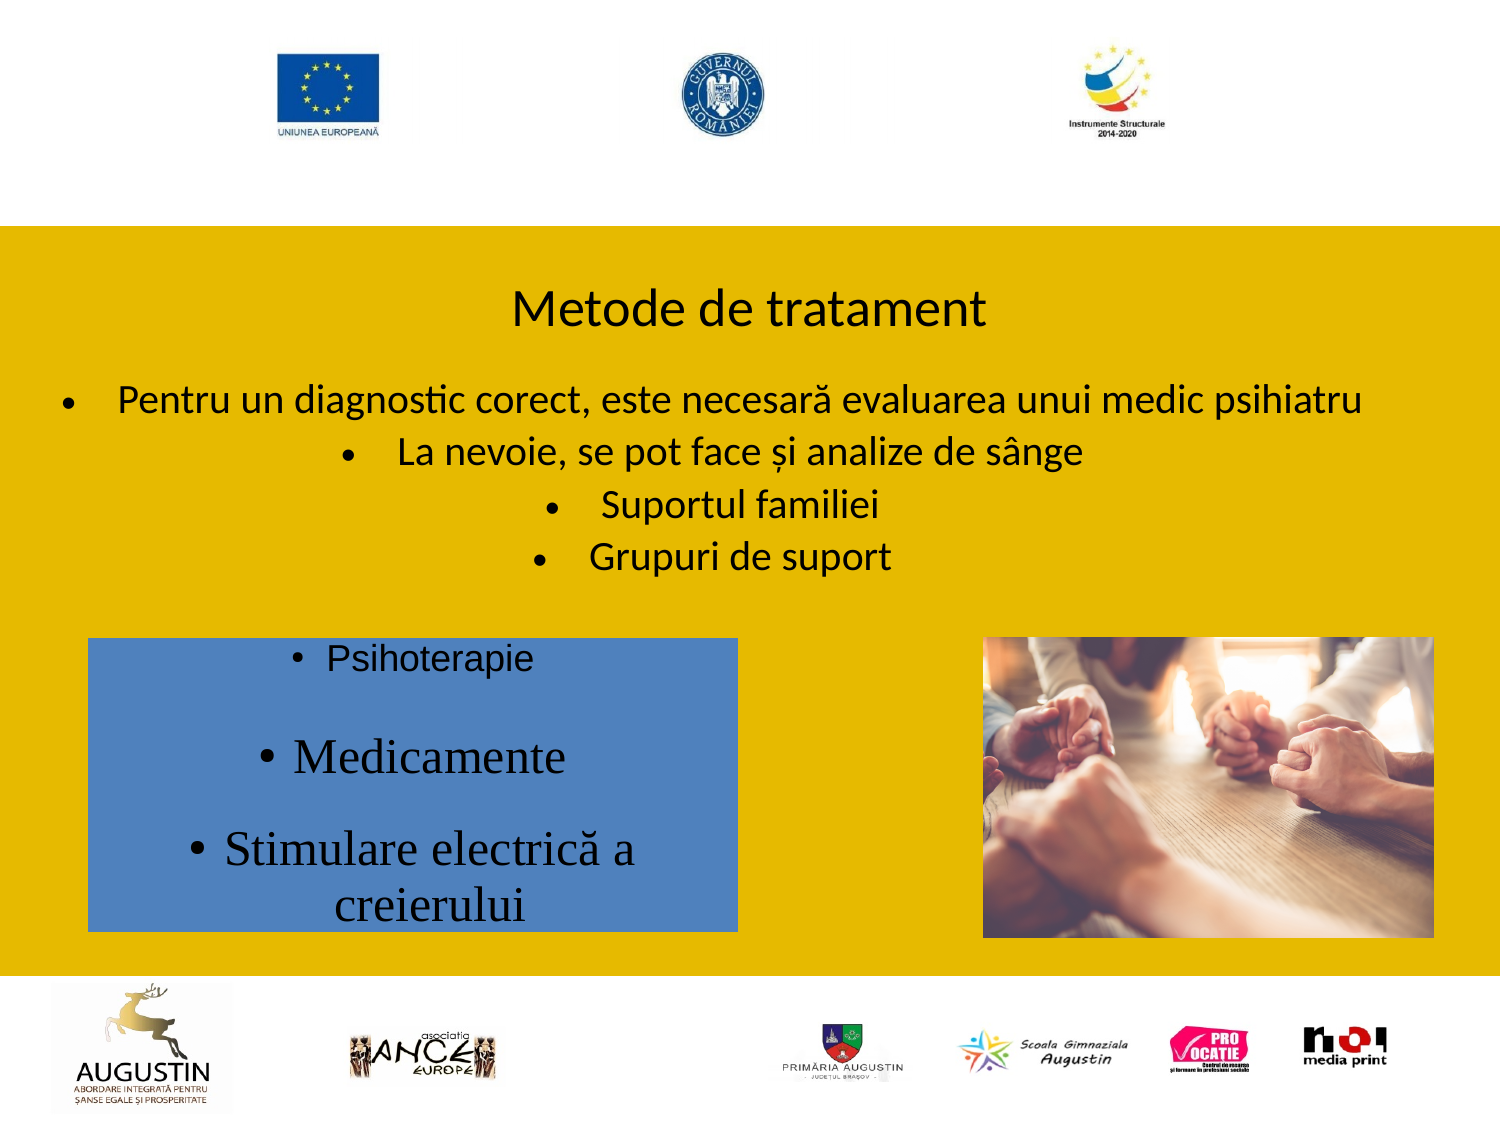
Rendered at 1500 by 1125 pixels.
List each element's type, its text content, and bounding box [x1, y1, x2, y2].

table_cell Stimulare electrică a creierului [88, 821, 738, 932]
title Metode de tratament [75, 219, 1426, 407]
table_cell Medicamente [88, 730, 738, 821]
picture [983, 637, 1434, 938]
list Pentru un diagnostic corect, este necesară evaluarea unui medic psihiatru La nevoie, se pot face și analize de sânge Suportul familiei Grupuri de suport [12, 375, 1413, 926]
table_header Psihoterapie [88, 638, 738, 730]
